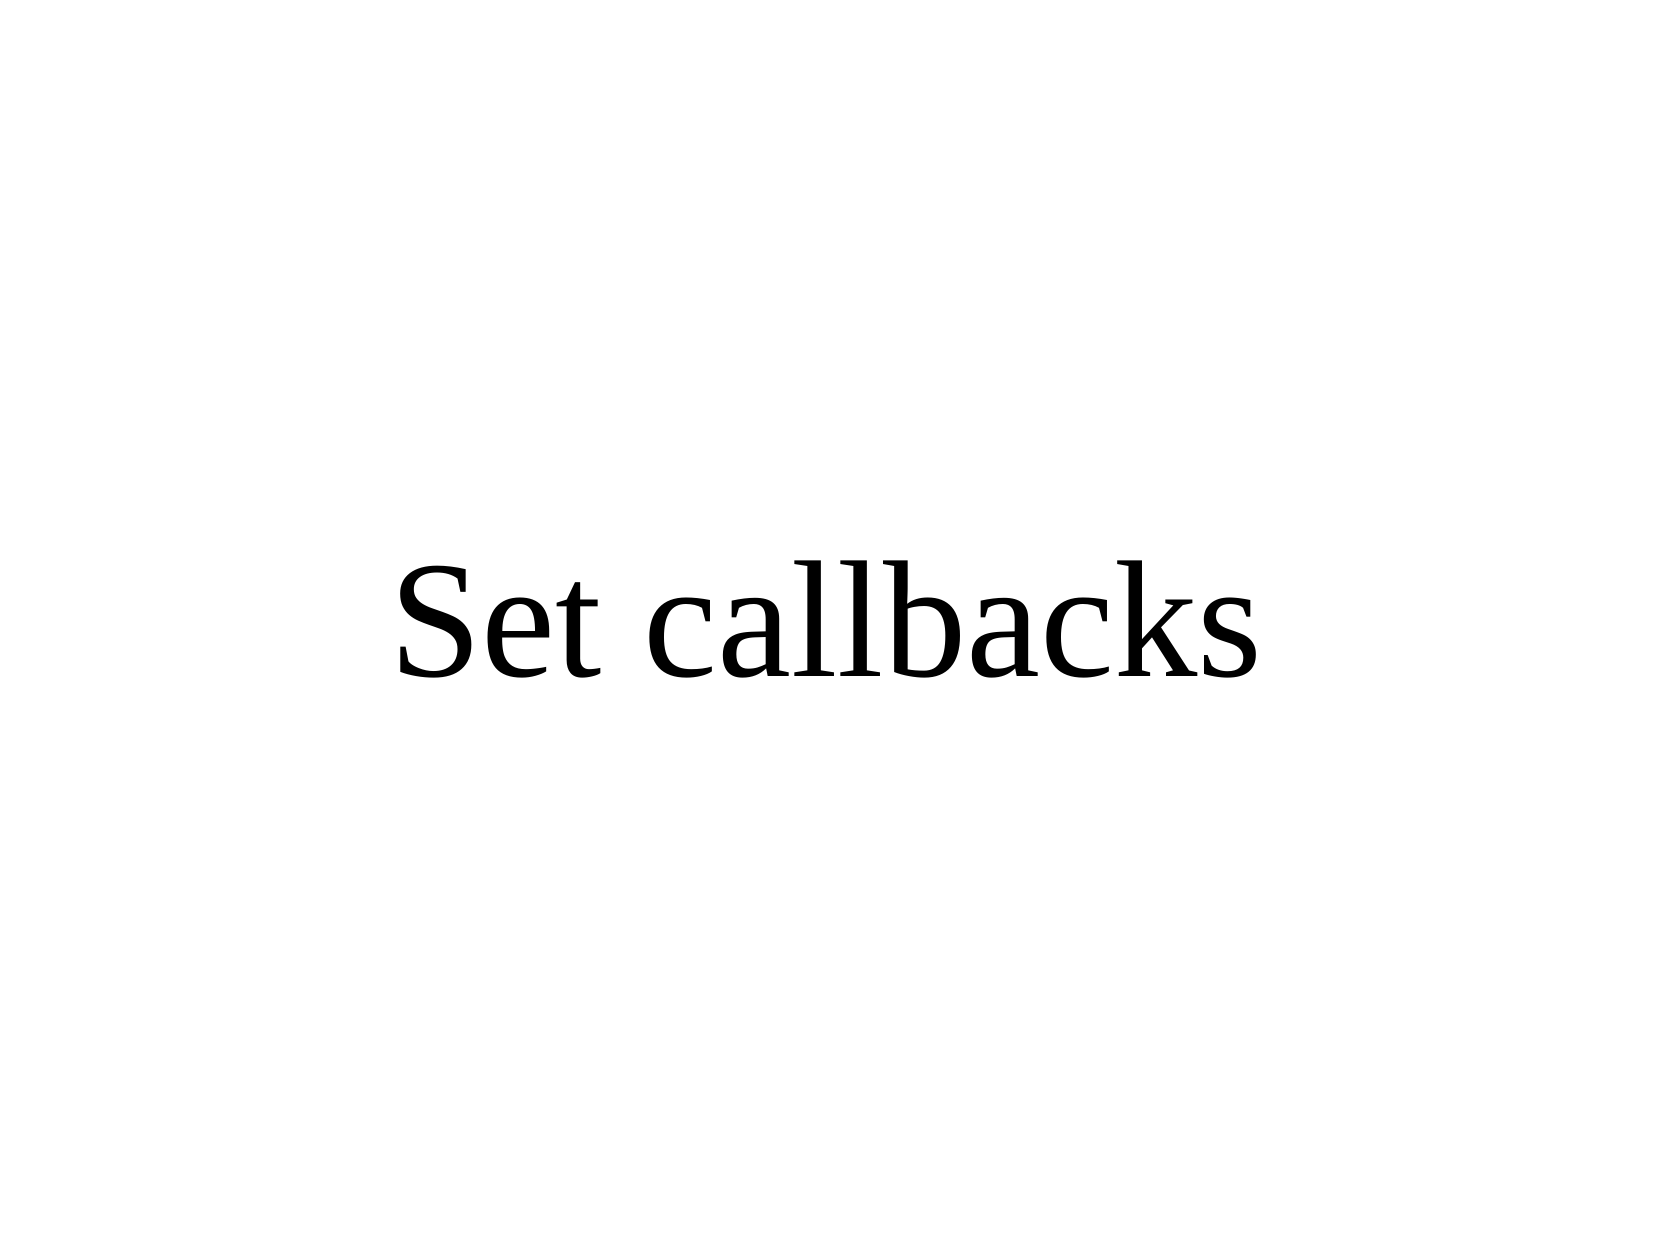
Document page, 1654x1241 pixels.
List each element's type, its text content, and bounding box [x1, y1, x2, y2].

title Set callbacks [0, 516, 1654, 724]
